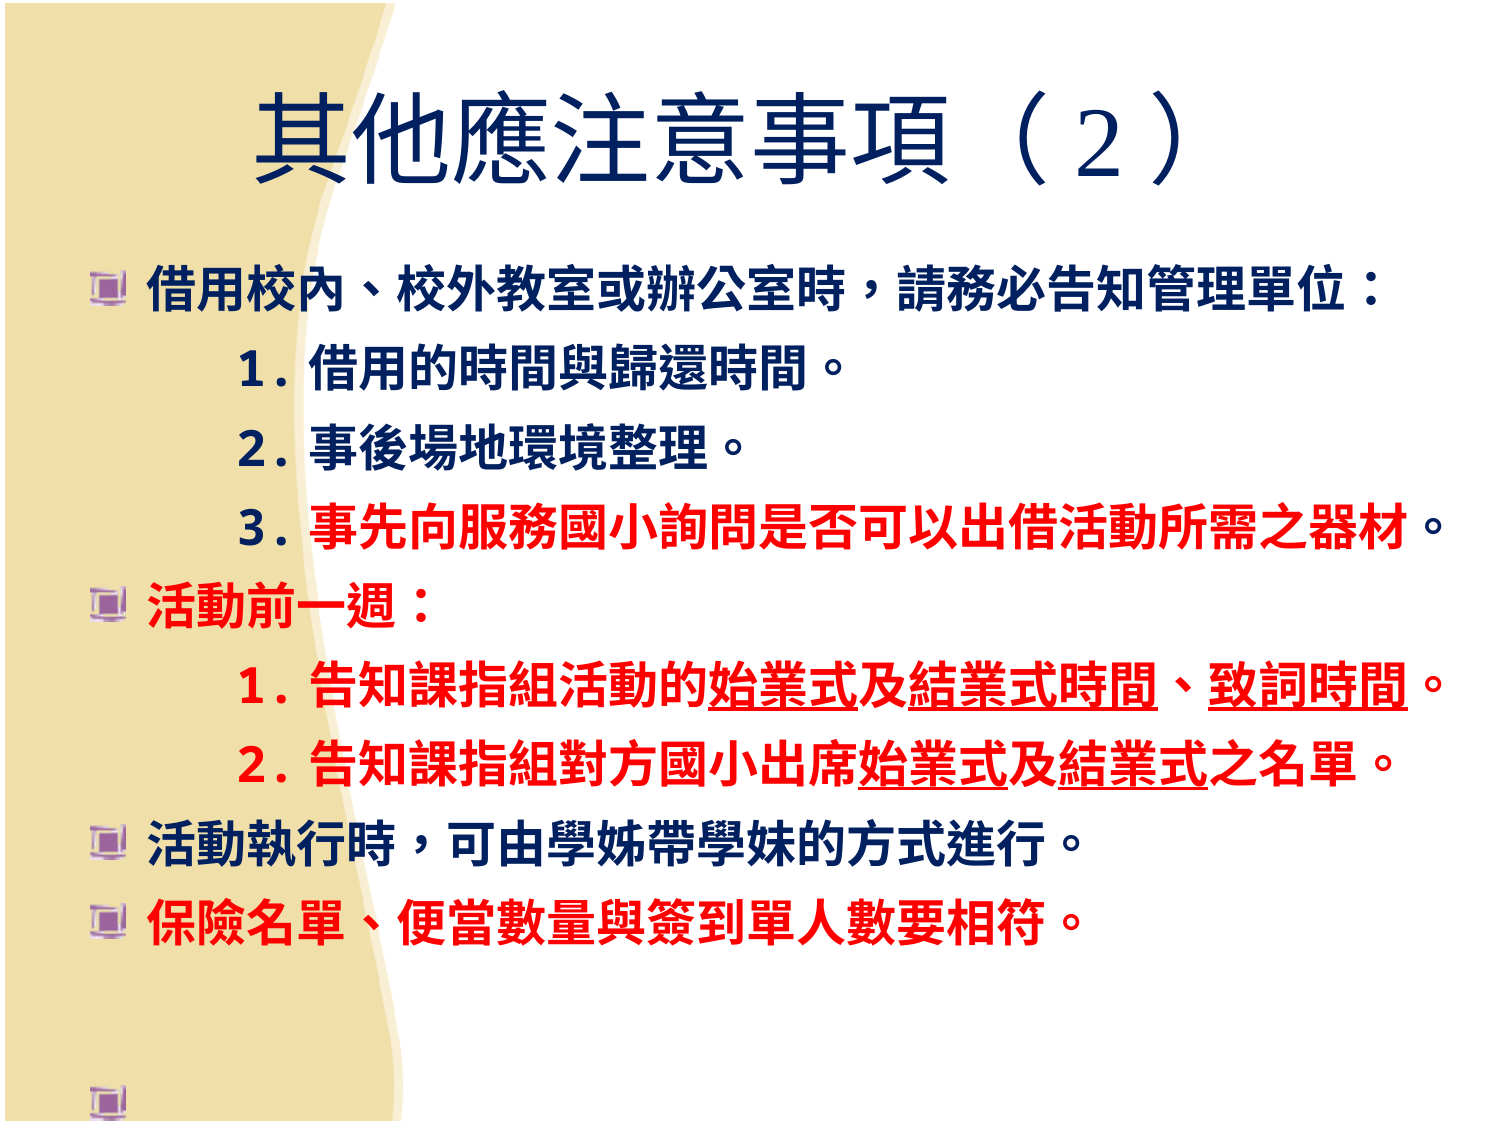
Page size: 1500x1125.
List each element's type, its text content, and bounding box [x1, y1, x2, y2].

title 其他應注意事項（2） [75, 42, 1426, 231]
list 借用校內、校外教室或辦公室時，請務必告知管理單位： 1.借用的時間與歸還時間。 2.事後場地環境整理。 3.事先向服務國小詢問是否可以出借活動所需之器材。 活動前一週： 1.告知課指組活動的始業式及結業式時間、致詞時間。 2.告知課指組對方國小出席始業式及結業式之名單。 活動執行時，可由學姊帶學妹的方式進行。 保險名單、便當數量與簽到單人數要相符。 [75, 243, 1426, 1035]
